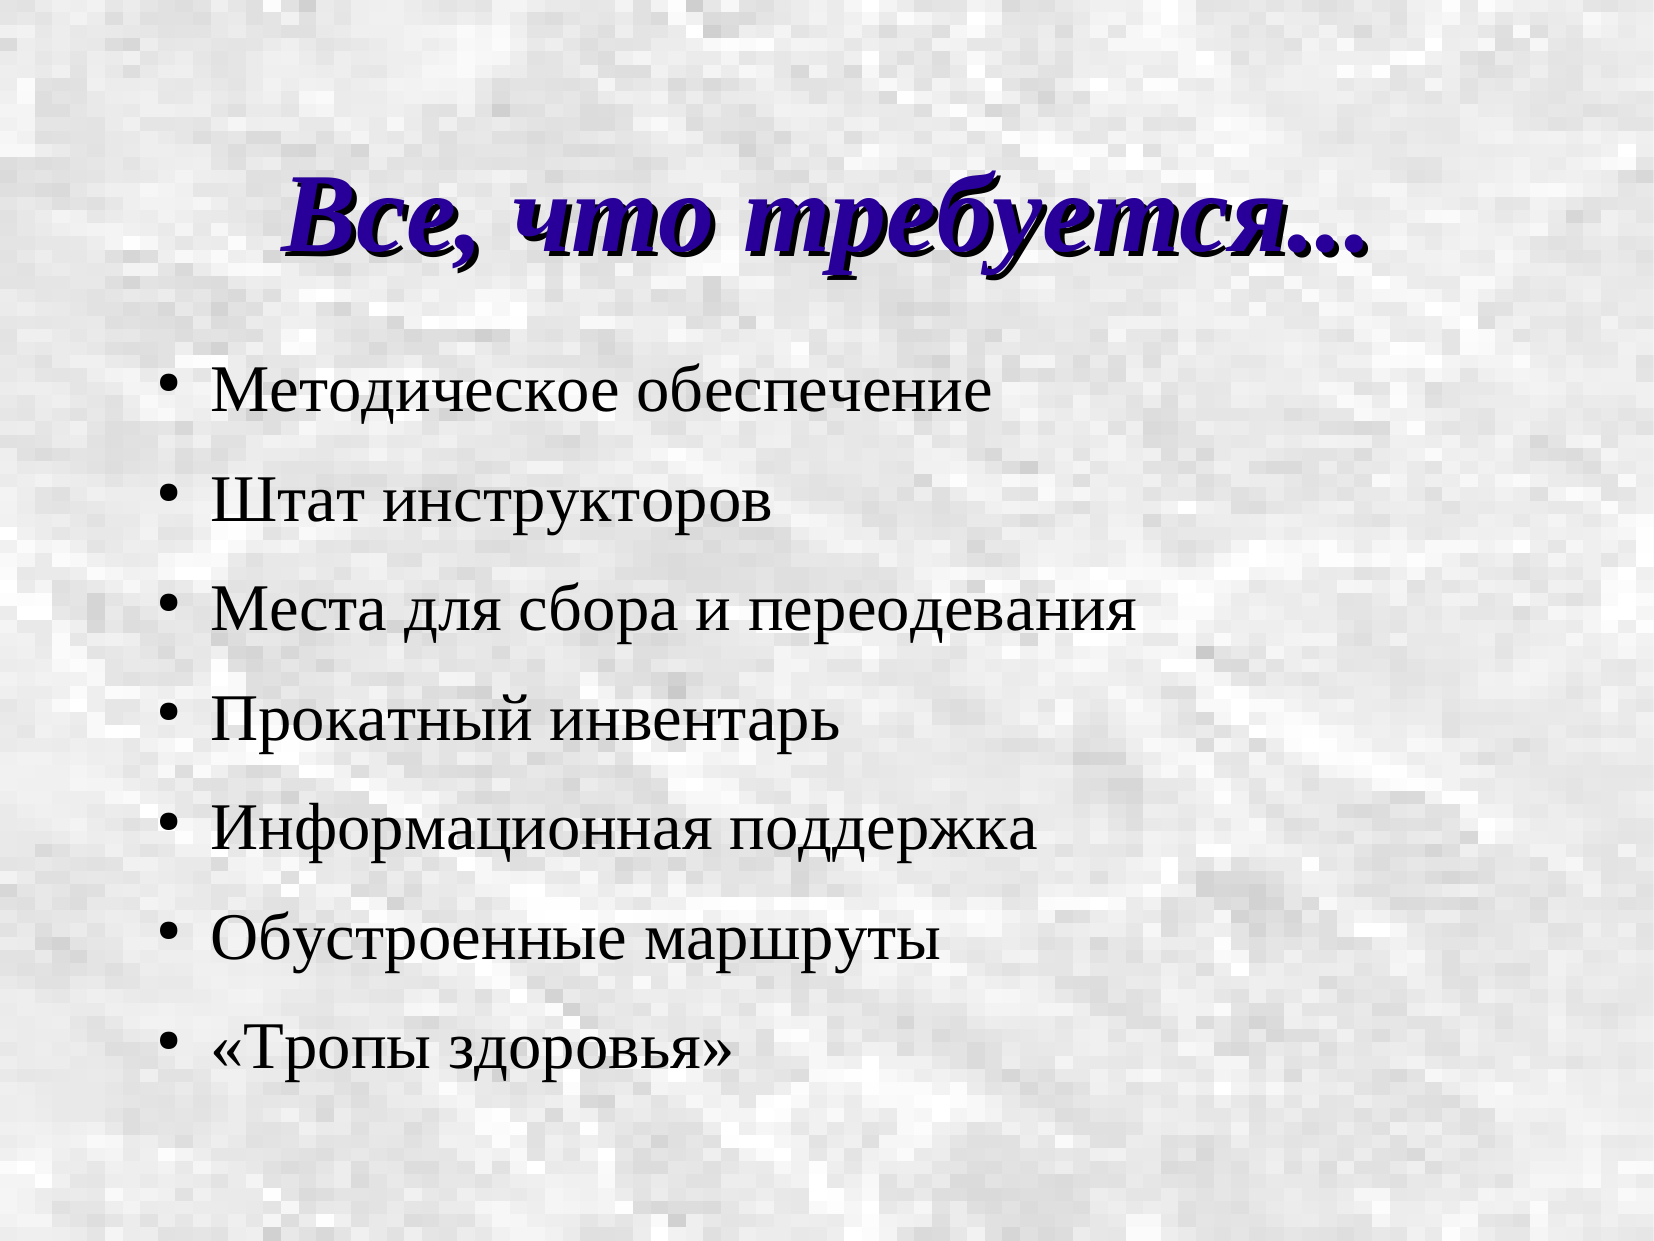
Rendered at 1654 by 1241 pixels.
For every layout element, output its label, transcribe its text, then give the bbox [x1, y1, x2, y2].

list Методическое обеспечение Штат инструкторов Места для сбора и переодевания Прокатный инвентарь Информационная поддержка Обустроенные маршруты «Тропы здоровья» [121, 344, 1534, 1127]
title Все, что требуется... [121, 102, 1534, 310]
